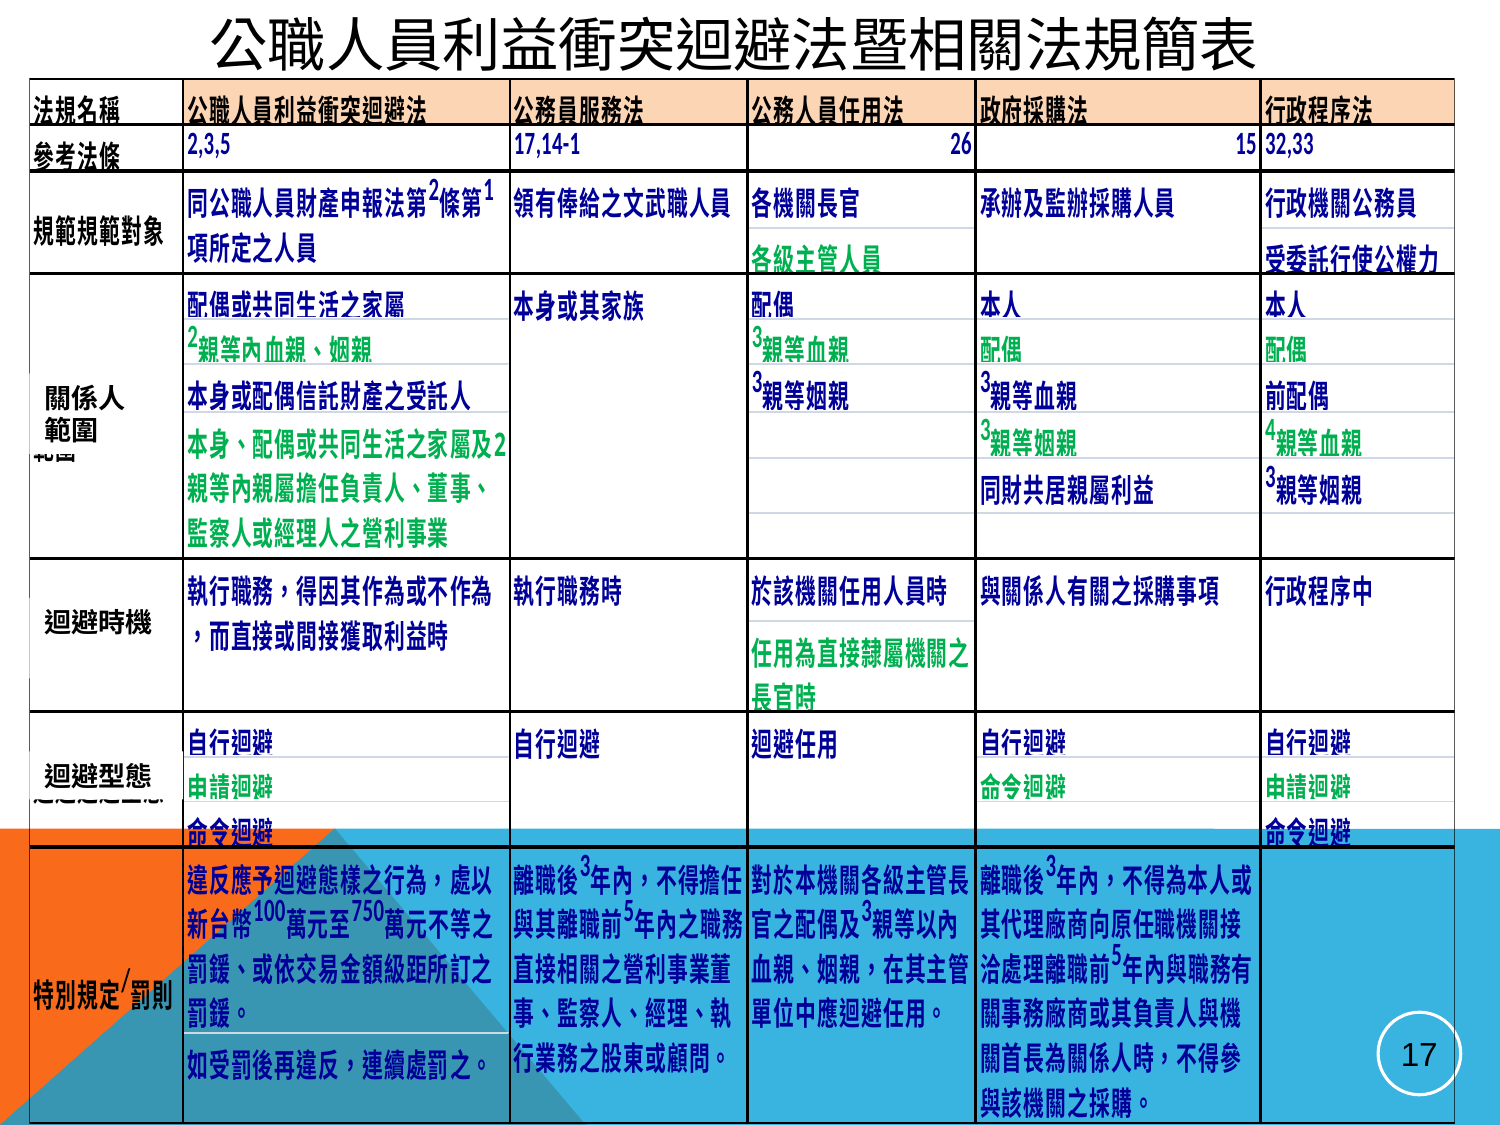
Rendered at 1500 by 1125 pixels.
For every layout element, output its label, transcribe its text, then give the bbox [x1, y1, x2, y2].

text_box <編號> [1456, 1034, 1461, 1073]
text_box 迴避型態 [29, 751, 184, 800]
text_box 公職人員利益衝突迴避法暨相關法規簡表 [194, 0, 1306, 78]
text_box 關係人範圍 [29, 373, 160, 454]
picture [29, 78, 1456, 1125]
text_box 迴避時機 [29, 597, 172, 679]
